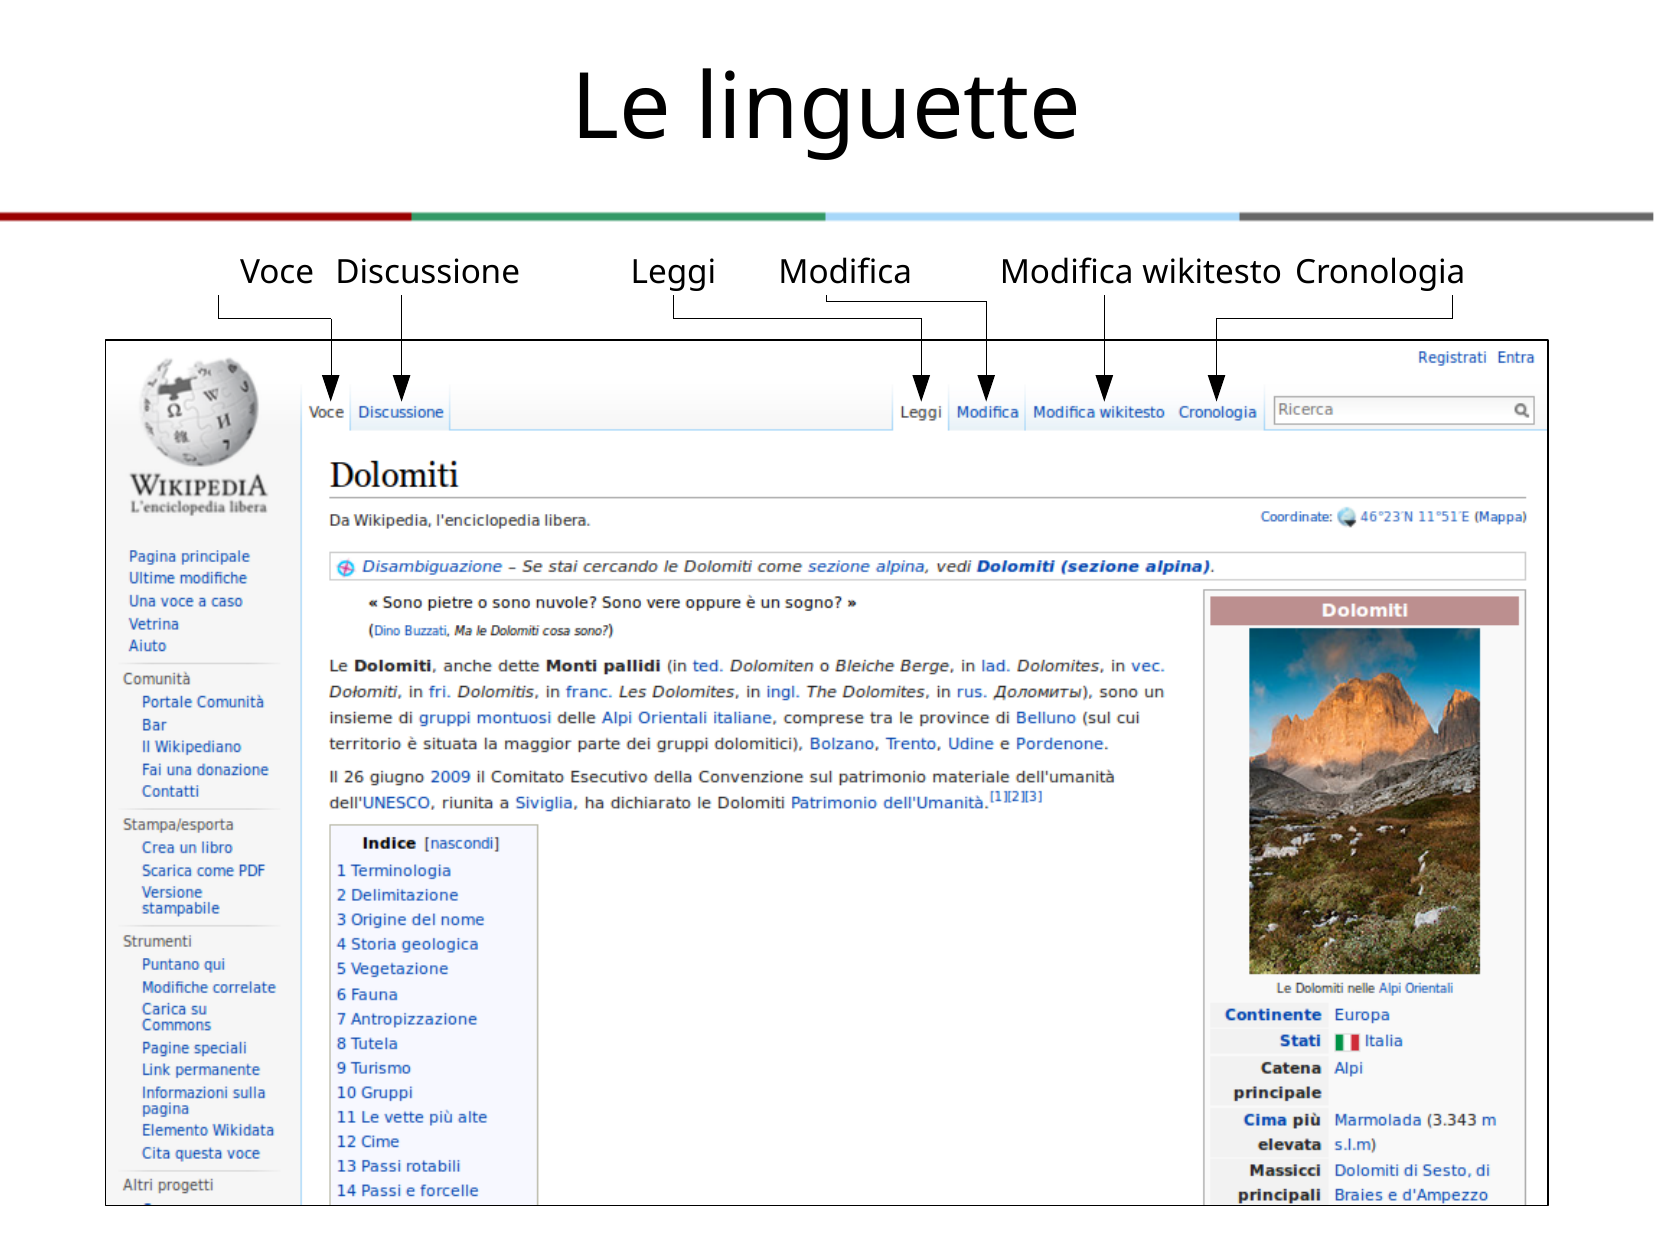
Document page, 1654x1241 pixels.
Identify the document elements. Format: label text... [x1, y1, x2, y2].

title Le linguette [82, 0, 1571, 200]
picture [106, 340, 1548, 1205]
picture [0, 200, 1654, 235]
list Voce Discussione Leggi Modifica Modifica wikitesto Cronologia [29, 248, 1625, 338]
